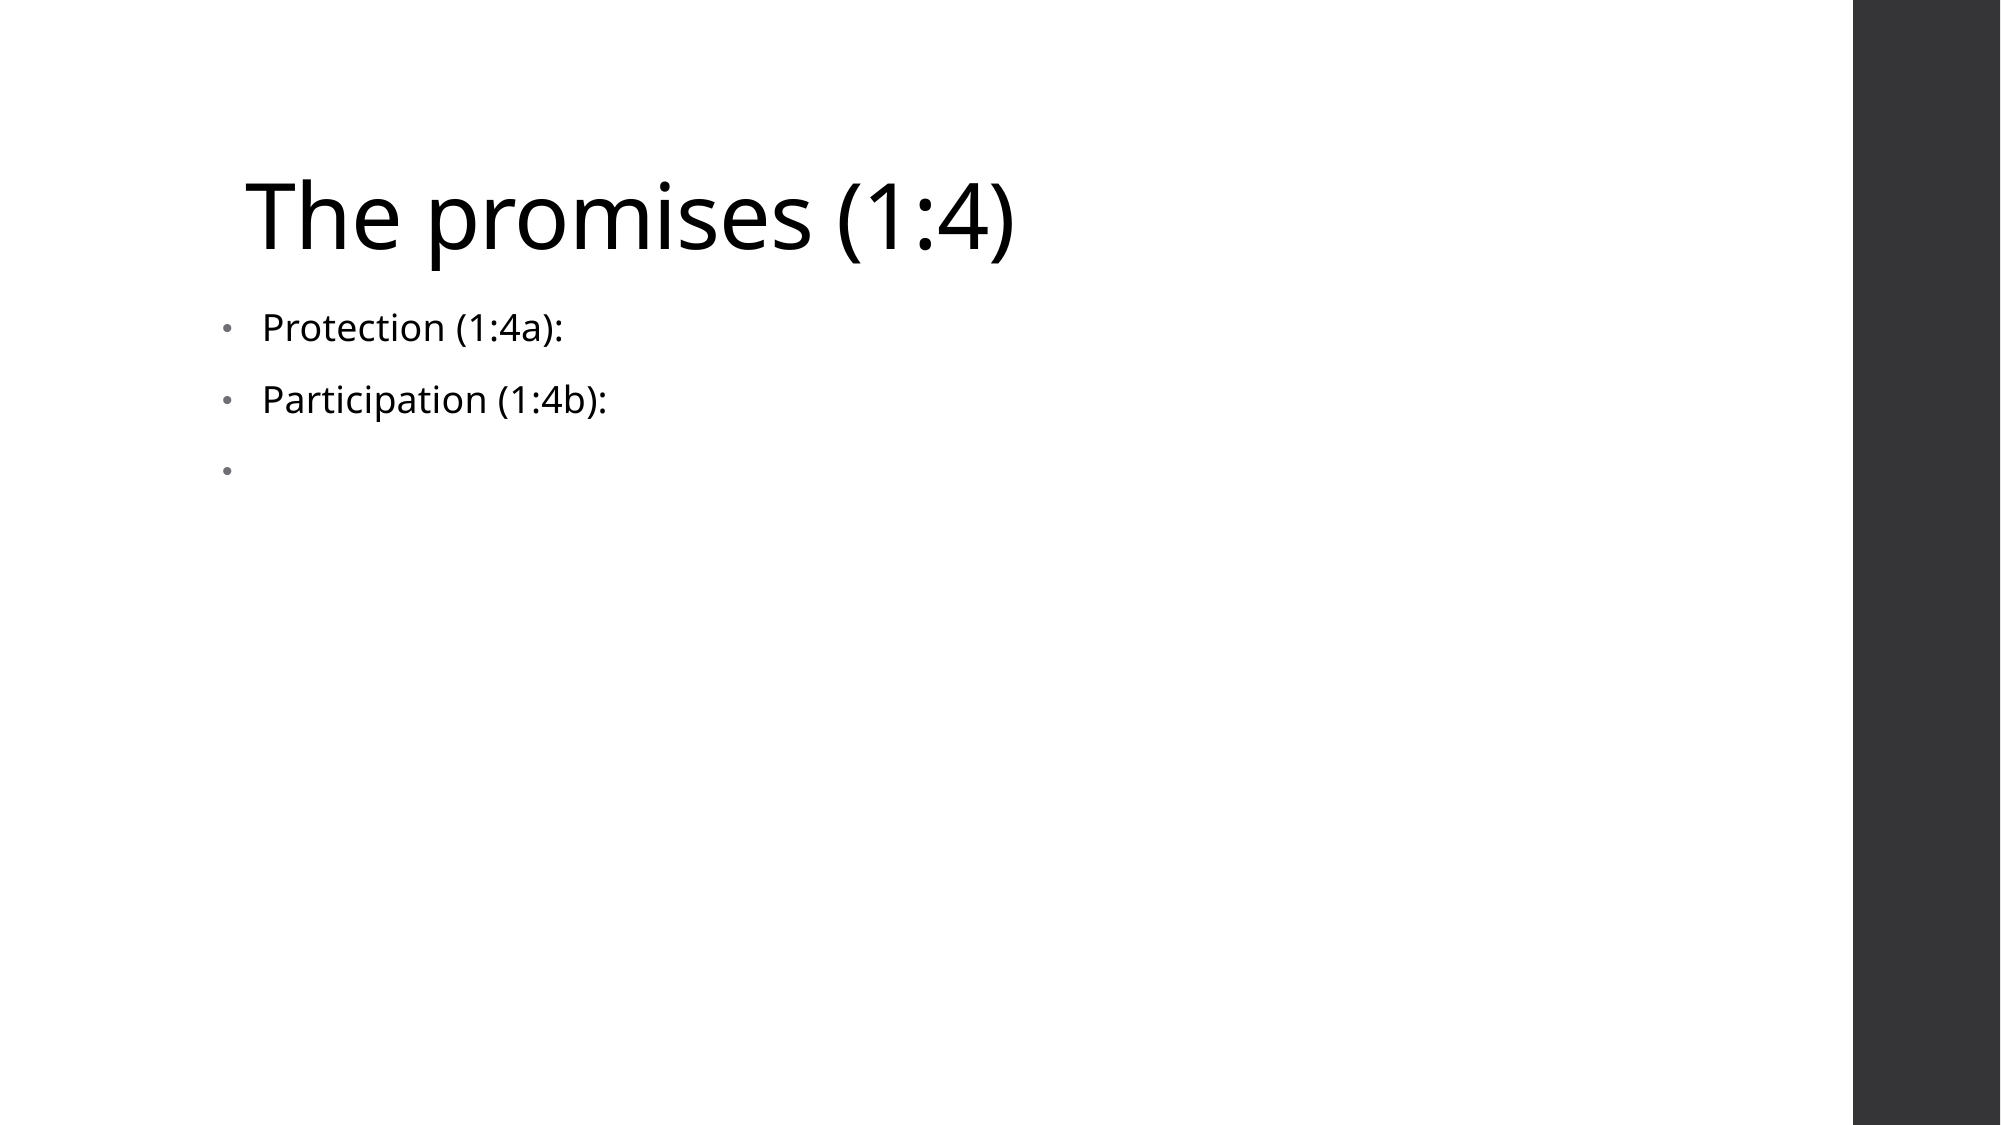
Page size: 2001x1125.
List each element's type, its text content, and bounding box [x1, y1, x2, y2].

list Protection (1:4a): Participation (1:4b): [206, 299, 1617, 1014]
title The promises (1:4) [206, 60, 1797, 278]
